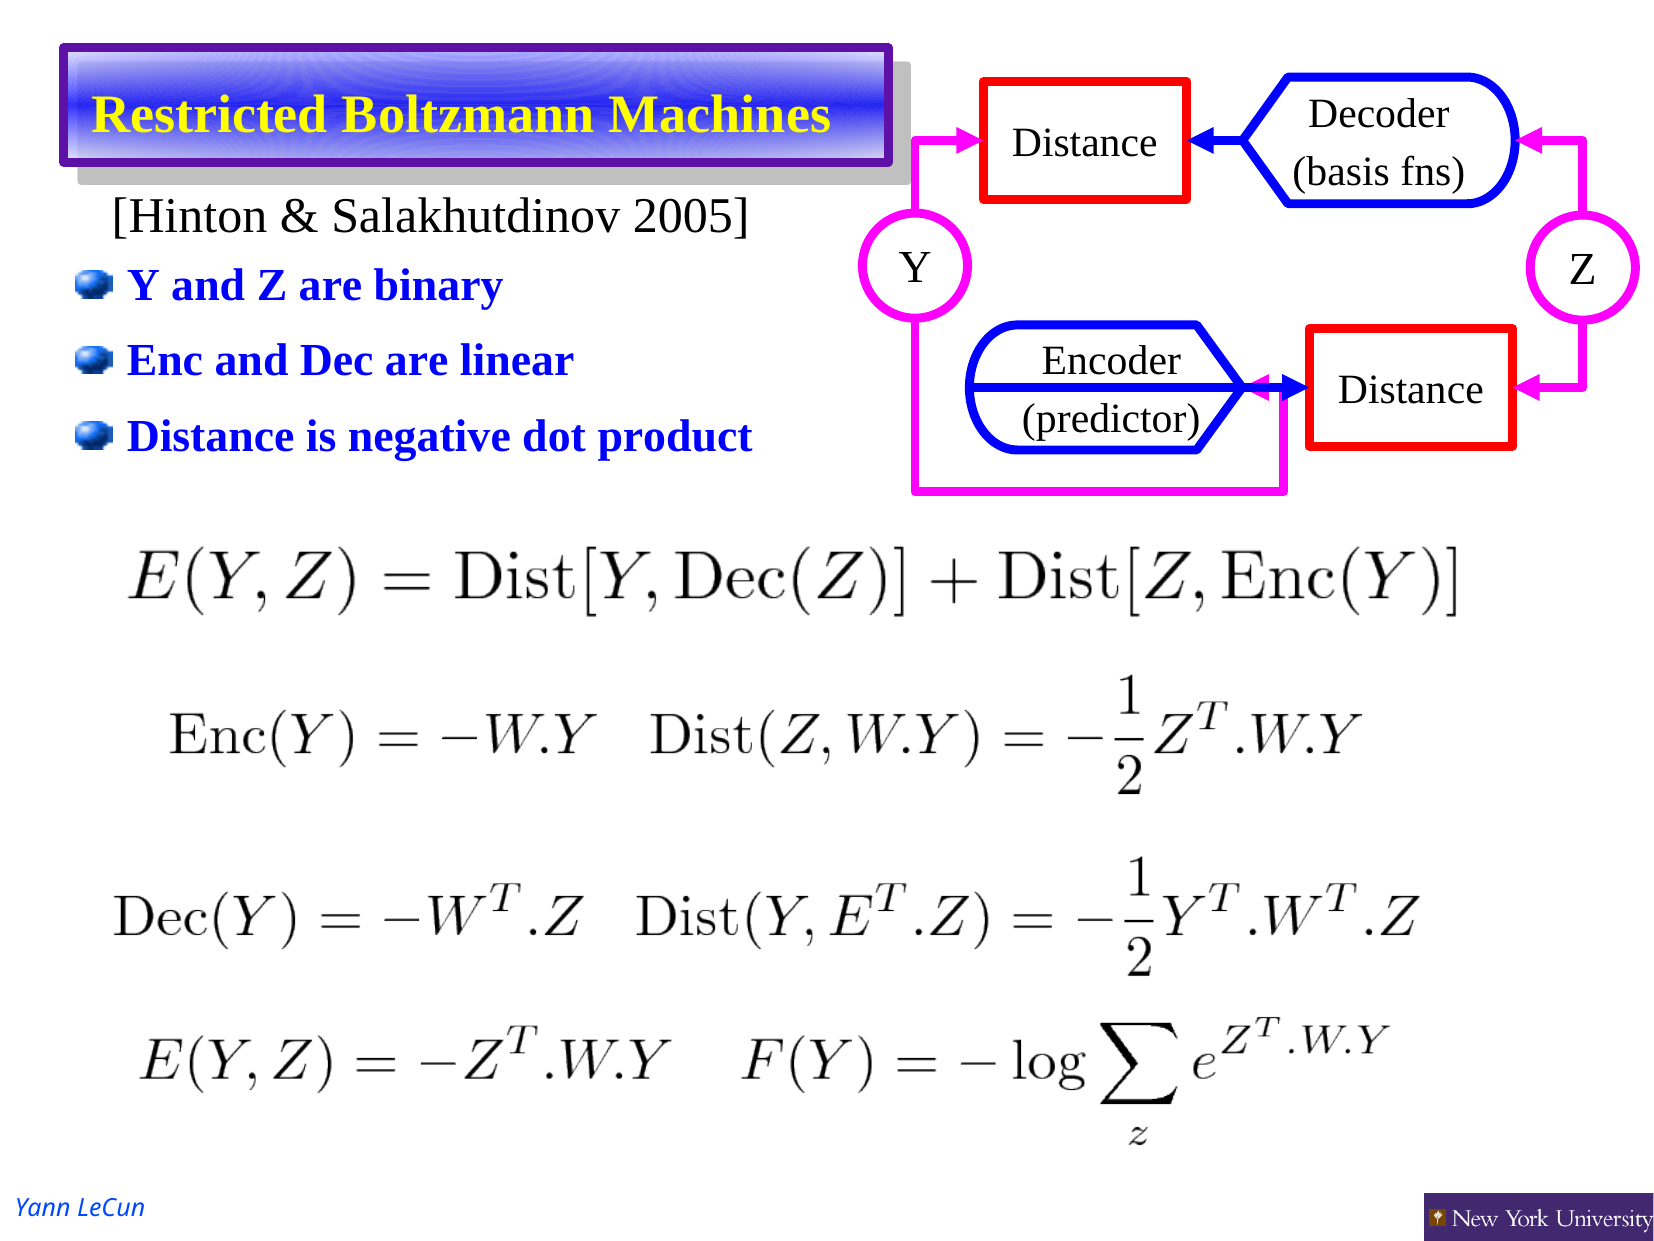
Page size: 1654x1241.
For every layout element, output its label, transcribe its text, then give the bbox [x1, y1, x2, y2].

picture [121, 540, 1463, 624]
text_box Z [1530, 215, 1636, 320]
text_box [Hinton & Salakhutdinov 2005] [111, 187, 751, 249]
text_box Distance [983, 81, 1187, 200]
picture [1424, 1193, 1654, 1241]
text_box Y [862, 213, 968, 319]
list Y and Z are binary Enc and Dec are linear Distance is negative dot product [75, 259, 788, 523]
text_box Distance [1309, 328, 1513, 447]
text_box Encoder (predictor) [969, 324, 1239, 383]
title Restricted Boltzmann Machines [63, 47, 889, 163]
text_box Encoder (predictor) [969, 392, 1239, 451]
text_box Decoder (basis fns) [1243, 77, 1516, 204]
picture [108, 669, 1426, 1151]
